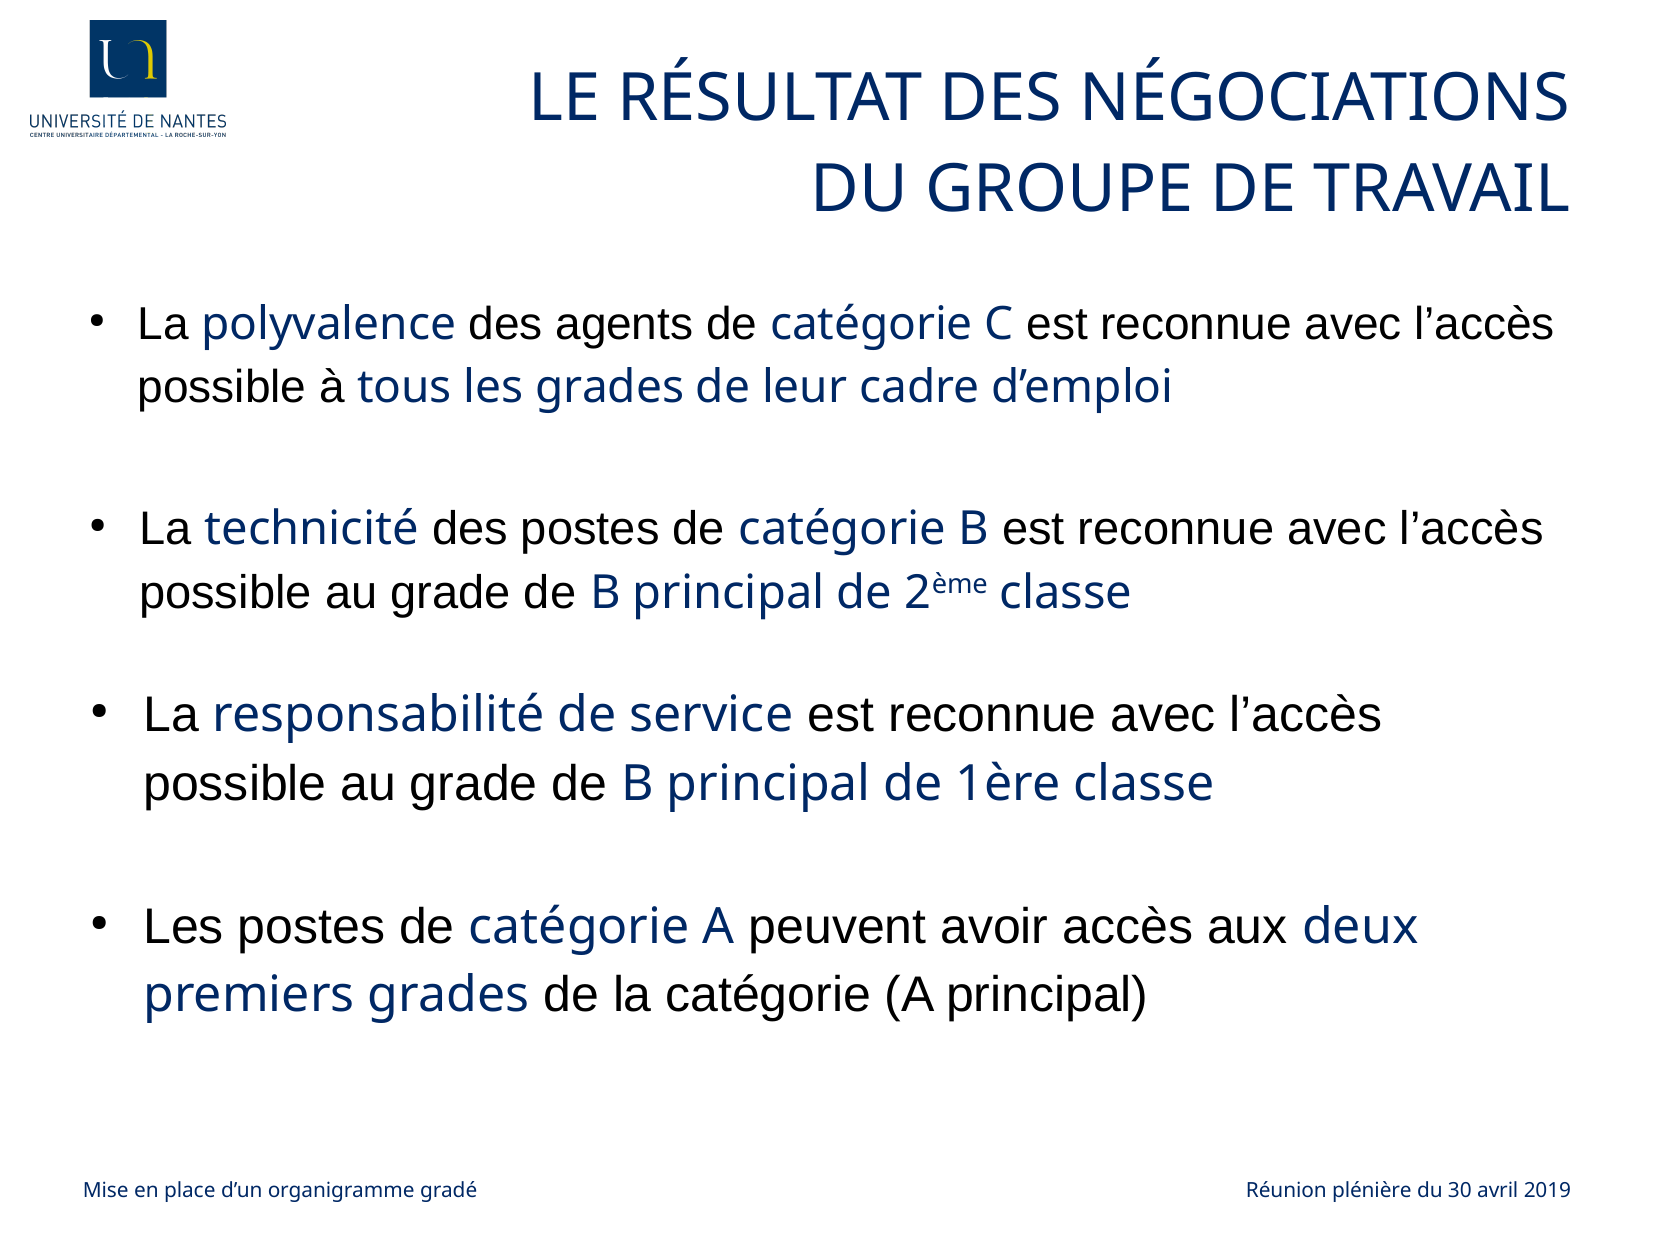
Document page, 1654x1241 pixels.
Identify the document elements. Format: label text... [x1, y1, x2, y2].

list Les postes de catégorie A peuvent avoir accès aux deux premiers grades de la catégorie (A principal) [72, 890, 1561, 1051]
title Le résultat des négociations du groupe de travail [264, 49, 1571, 257]
list La polyvalence des agents de catégorie C est reconnue avec l’accès possible à tous les grades de leur cadre d’emploi [72, 290, 1561, 416]
list La responsabilité de service est reconnue avec l’accès possible au grade de B principal de 1ère classe [72, 678, 1561, 825]
picture [30, 20, 226, 137]
list La technicité des postes de catégorie B est reconnue avec l’accès possible au grade de B principal de 2ème classe [72, 494, 1561, 623]
